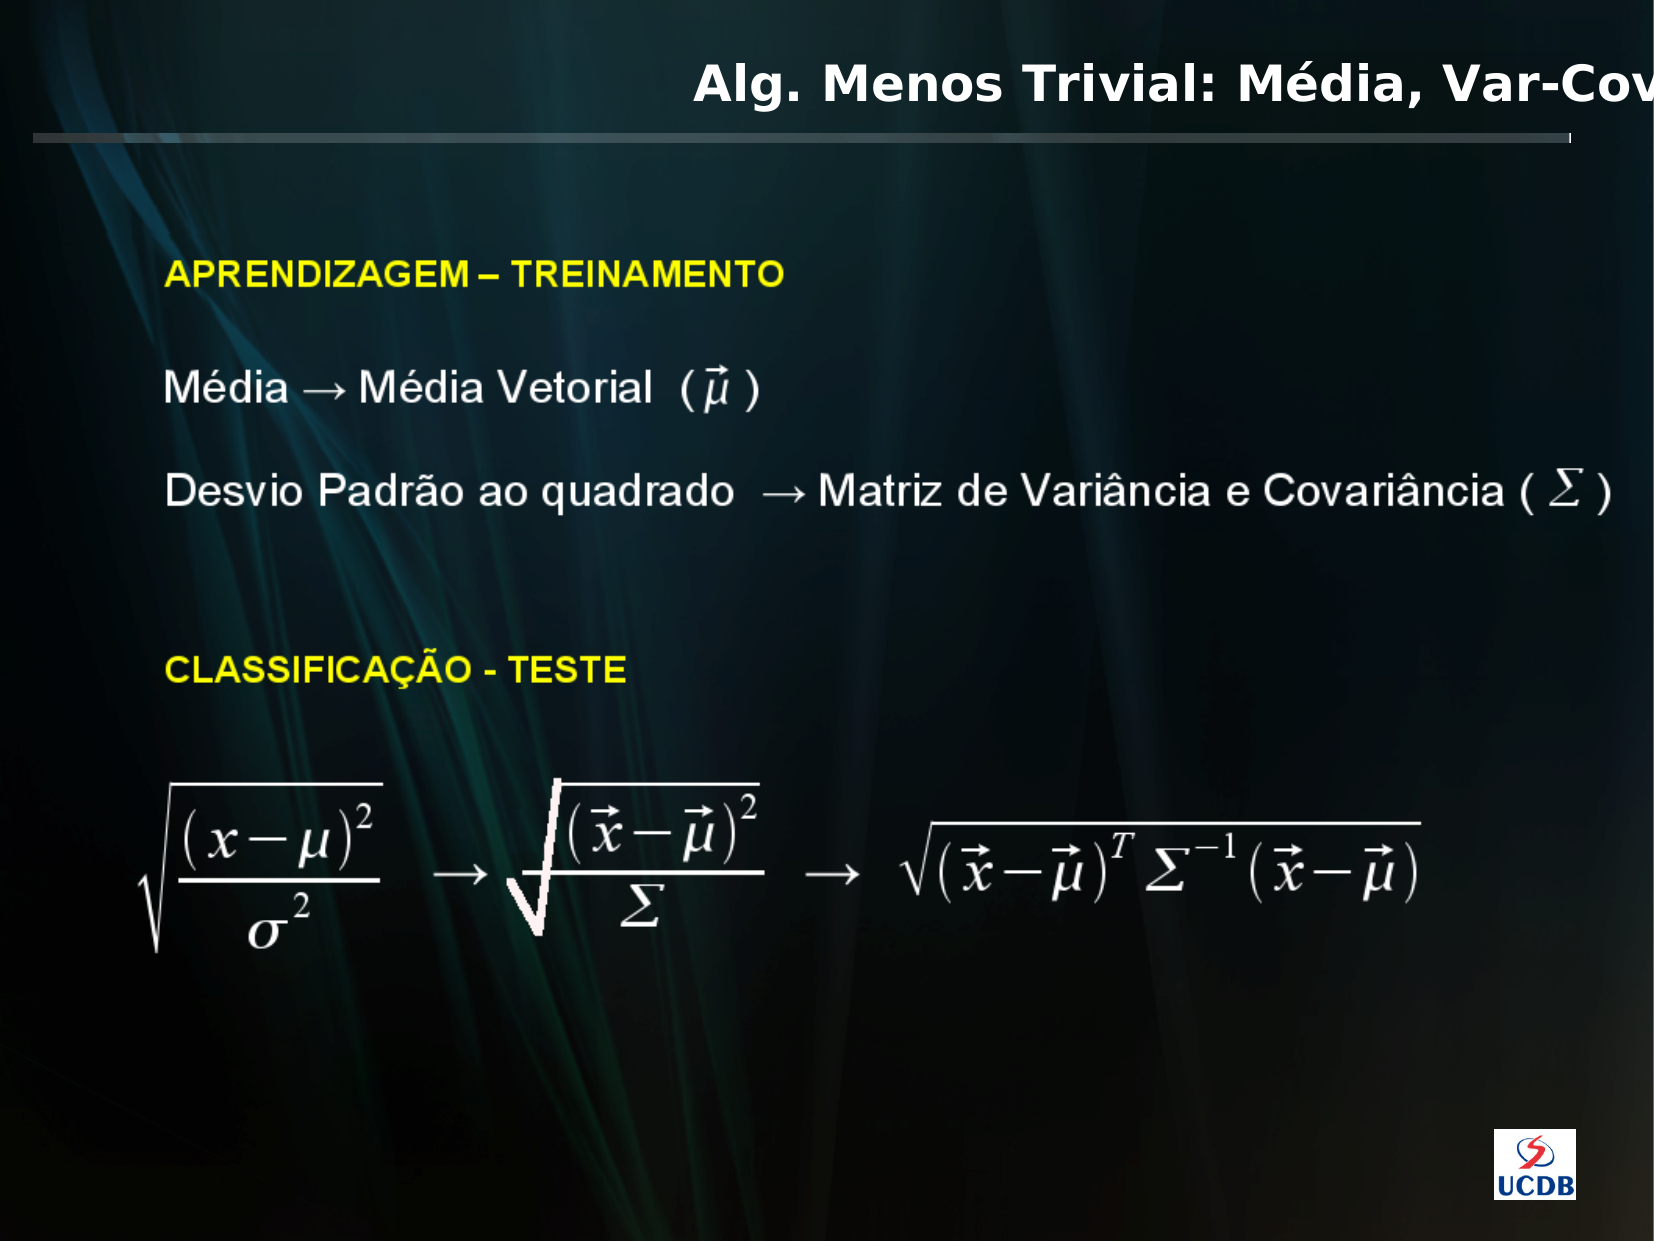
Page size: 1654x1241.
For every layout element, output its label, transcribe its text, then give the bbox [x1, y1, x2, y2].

picture [0, 0, 1654, 1241]
text_box Alg. Menos Trivial: Média, Var-Covar e Mahalanobis [678, 45, 942, 119]
